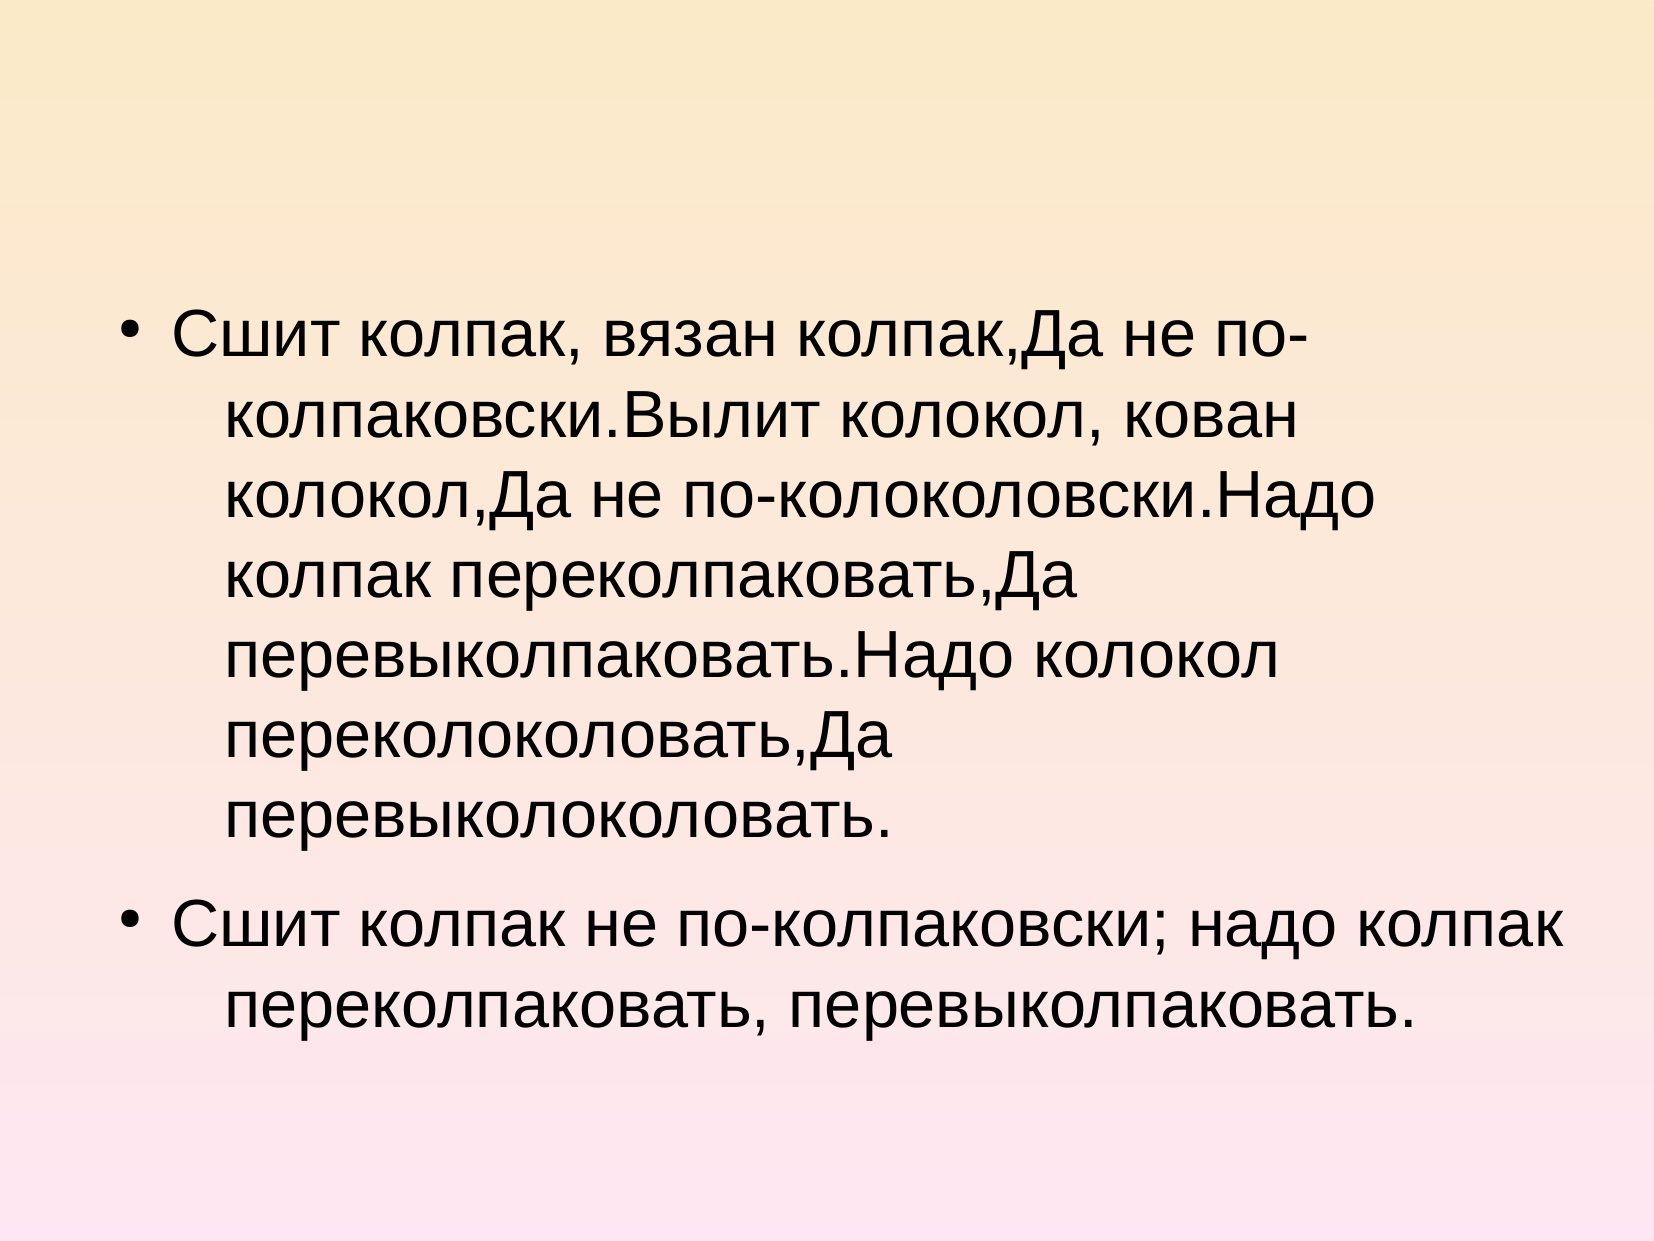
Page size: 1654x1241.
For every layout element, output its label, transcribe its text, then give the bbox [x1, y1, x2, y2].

list Сшит колпак, вязан колпак,Да не по-колпаковски.Вылит колокол, кован колокол,Да не по-колоколовски.Надо колпак переколпаковать,Да перевыколпаковать.Надо колокол переколоколовать,Да перевыколоколовать. Сшит колпак не по-колпаковски; надо колпак переколпаковать, перевыколпаковать. [82, 290, 1571, 1109]
